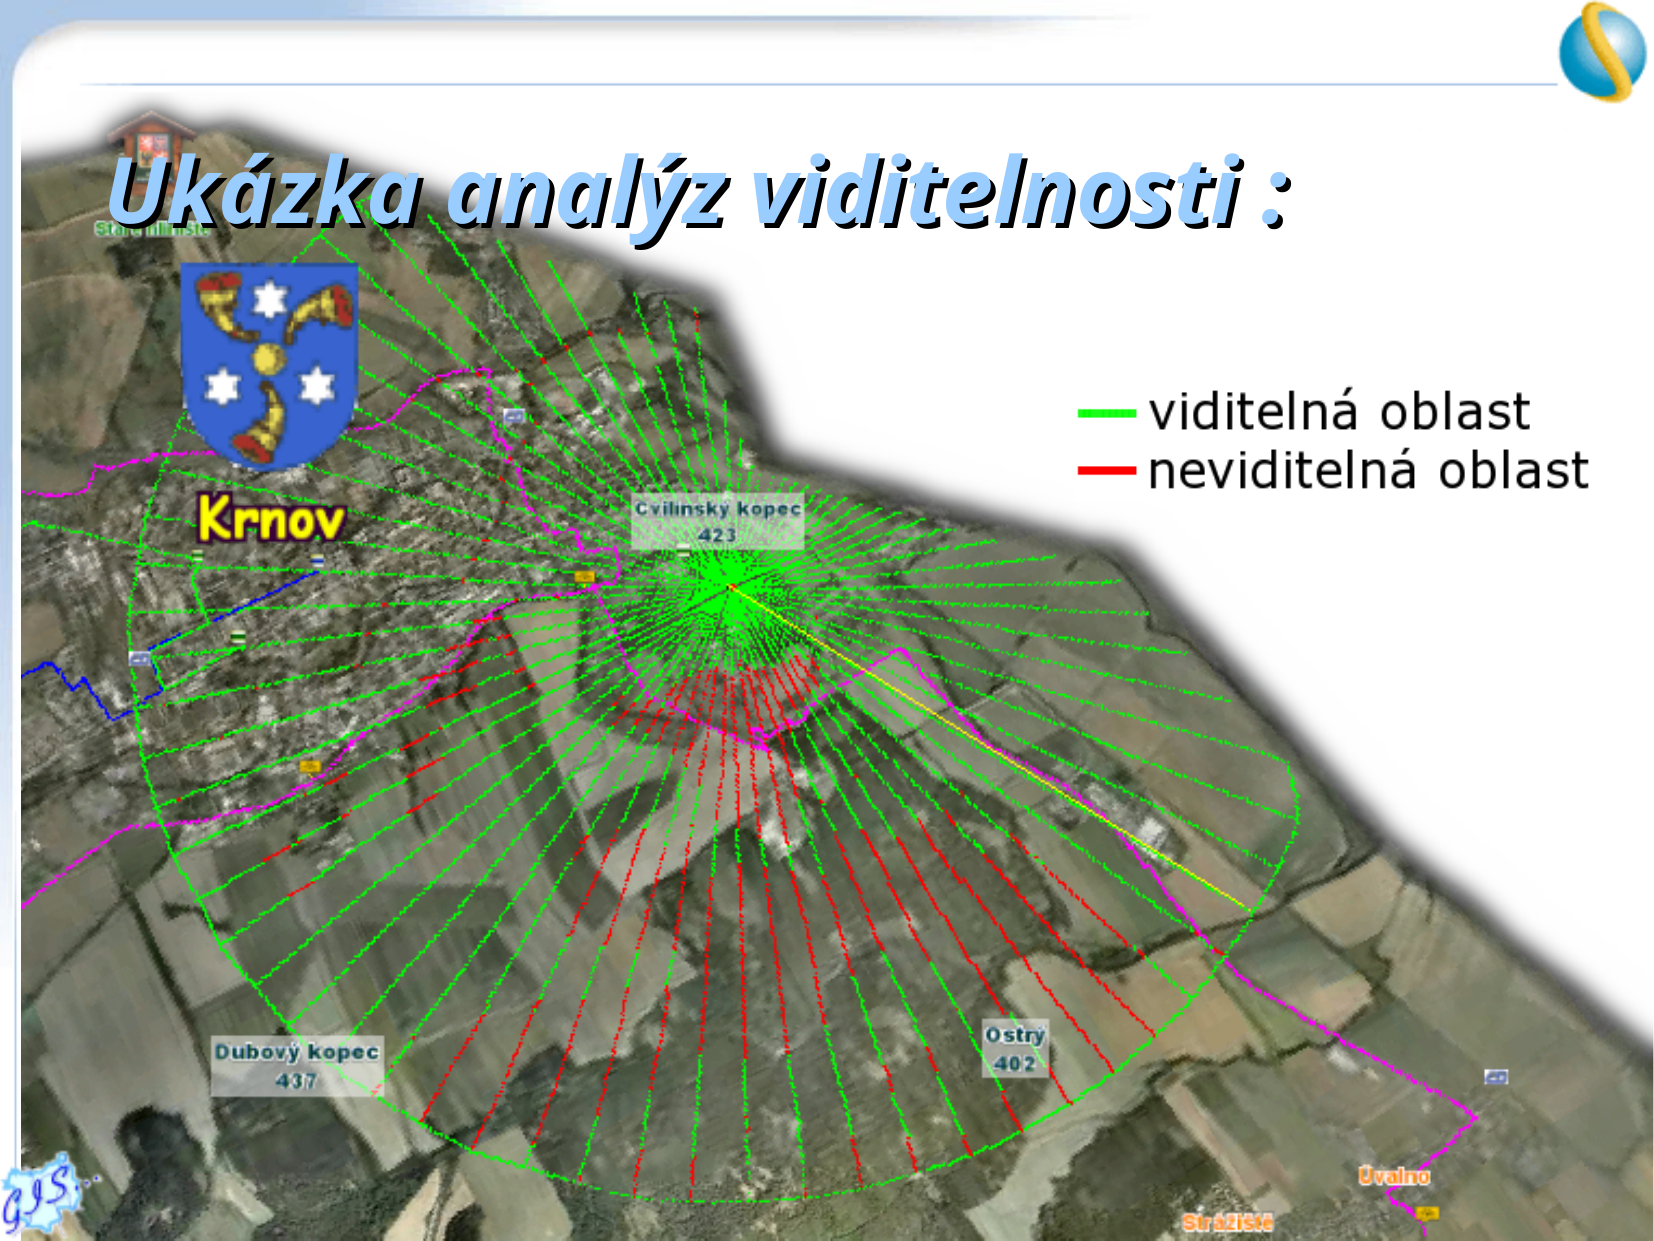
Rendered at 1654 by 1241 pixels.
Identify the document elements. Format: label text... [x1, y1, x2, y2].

text_box Ukázka analýz viditelnosti : [88, 118, 1565, 245]
picture [0, 0, 1654, 1241]
